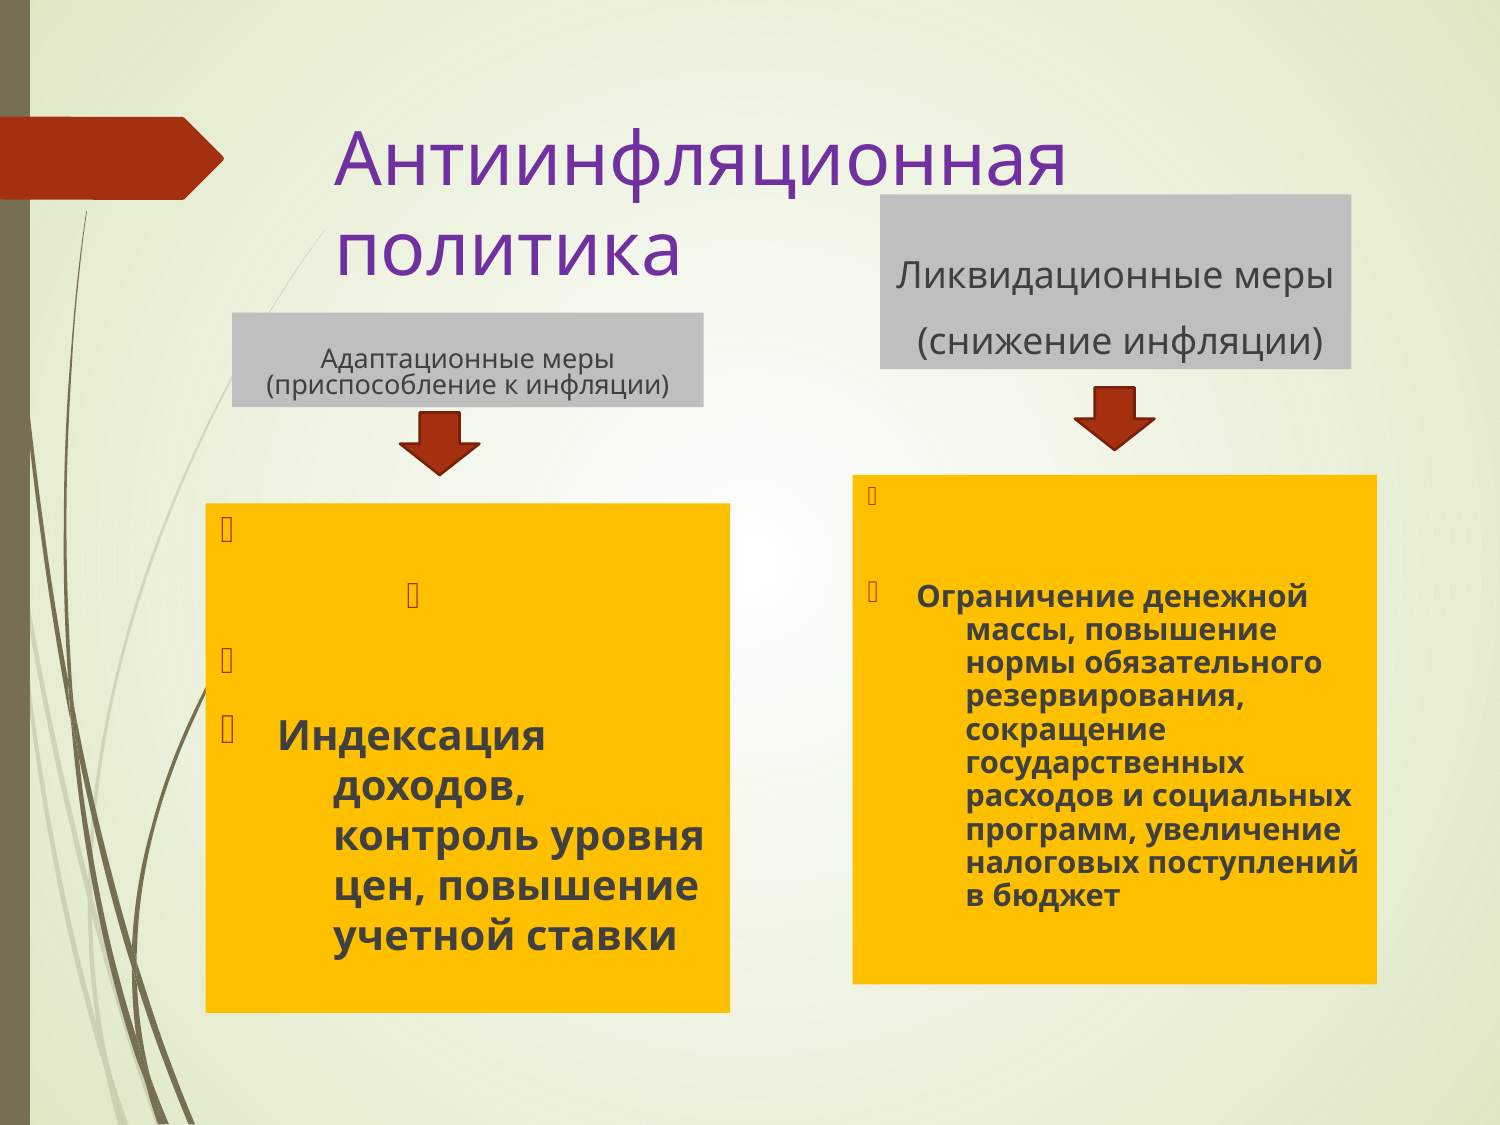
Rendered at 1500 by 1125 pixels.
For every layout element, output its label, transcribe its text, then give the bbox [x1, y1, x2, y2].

list Ограничение денежной массы, повышение нормы обязательного резервирования, сокращение государственных расходов и социальных программ, увеличение налоговых поступлений в бюджет [852, 474, 1377, 985]
list Адаптационные меры (приспособление к инфляции) [232, 312, 704, 408]
list Ликвидационные меры (снижение инфляции) [880, 194, 1352, 370]
list Индексация доходов, контроль уровня цен, повышение учетной ставки [205, 503, 731, 1013]
title Антиинфляционная политика [319, 102, 1400, 313]
text_box [399, 412, 480, 476]
text_box [1074, 387, 1155, 451]
